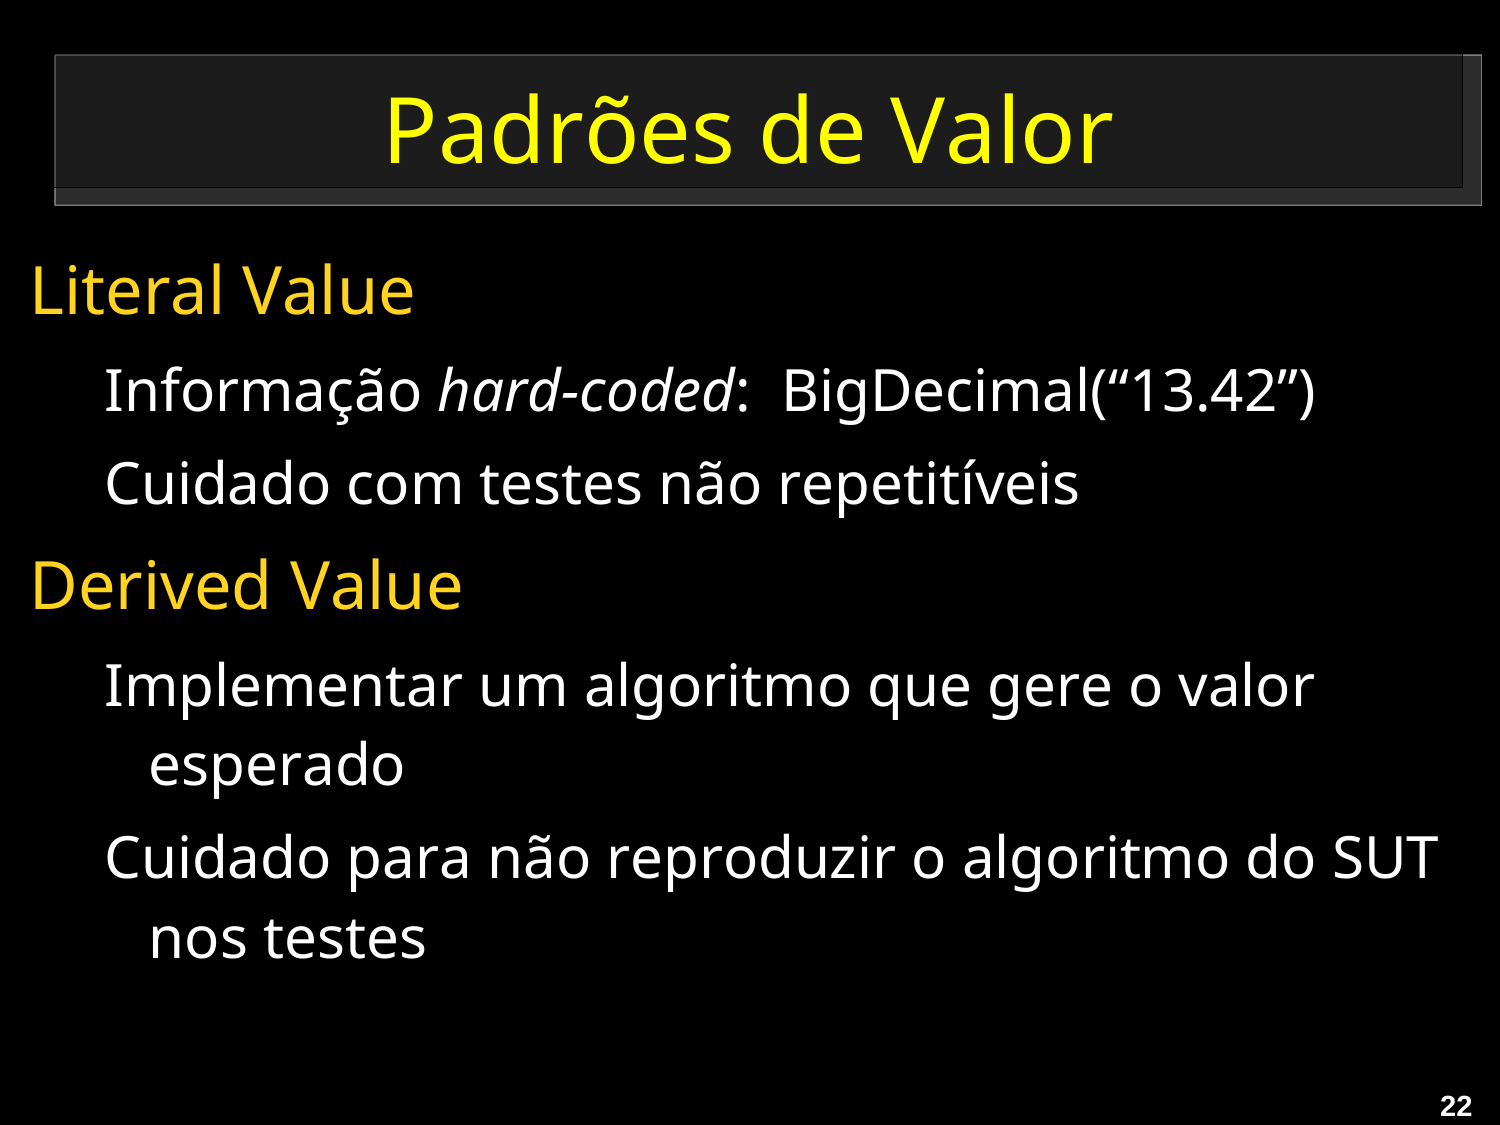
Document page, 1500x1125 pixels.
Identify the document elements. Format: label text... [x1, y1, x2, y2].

list Literal Value Informação hard-coded: BigDecimal(“13.42”) Cuidado com testes não repetitíveis Derived Value Implementar um algoritmo que gere o valor esperado Cuidado para não reproduzir o algoritmo do SUT nos testes [29, 243, 1469, 1072]
title Padrões de Valor [29, 38, 1469, 218]
